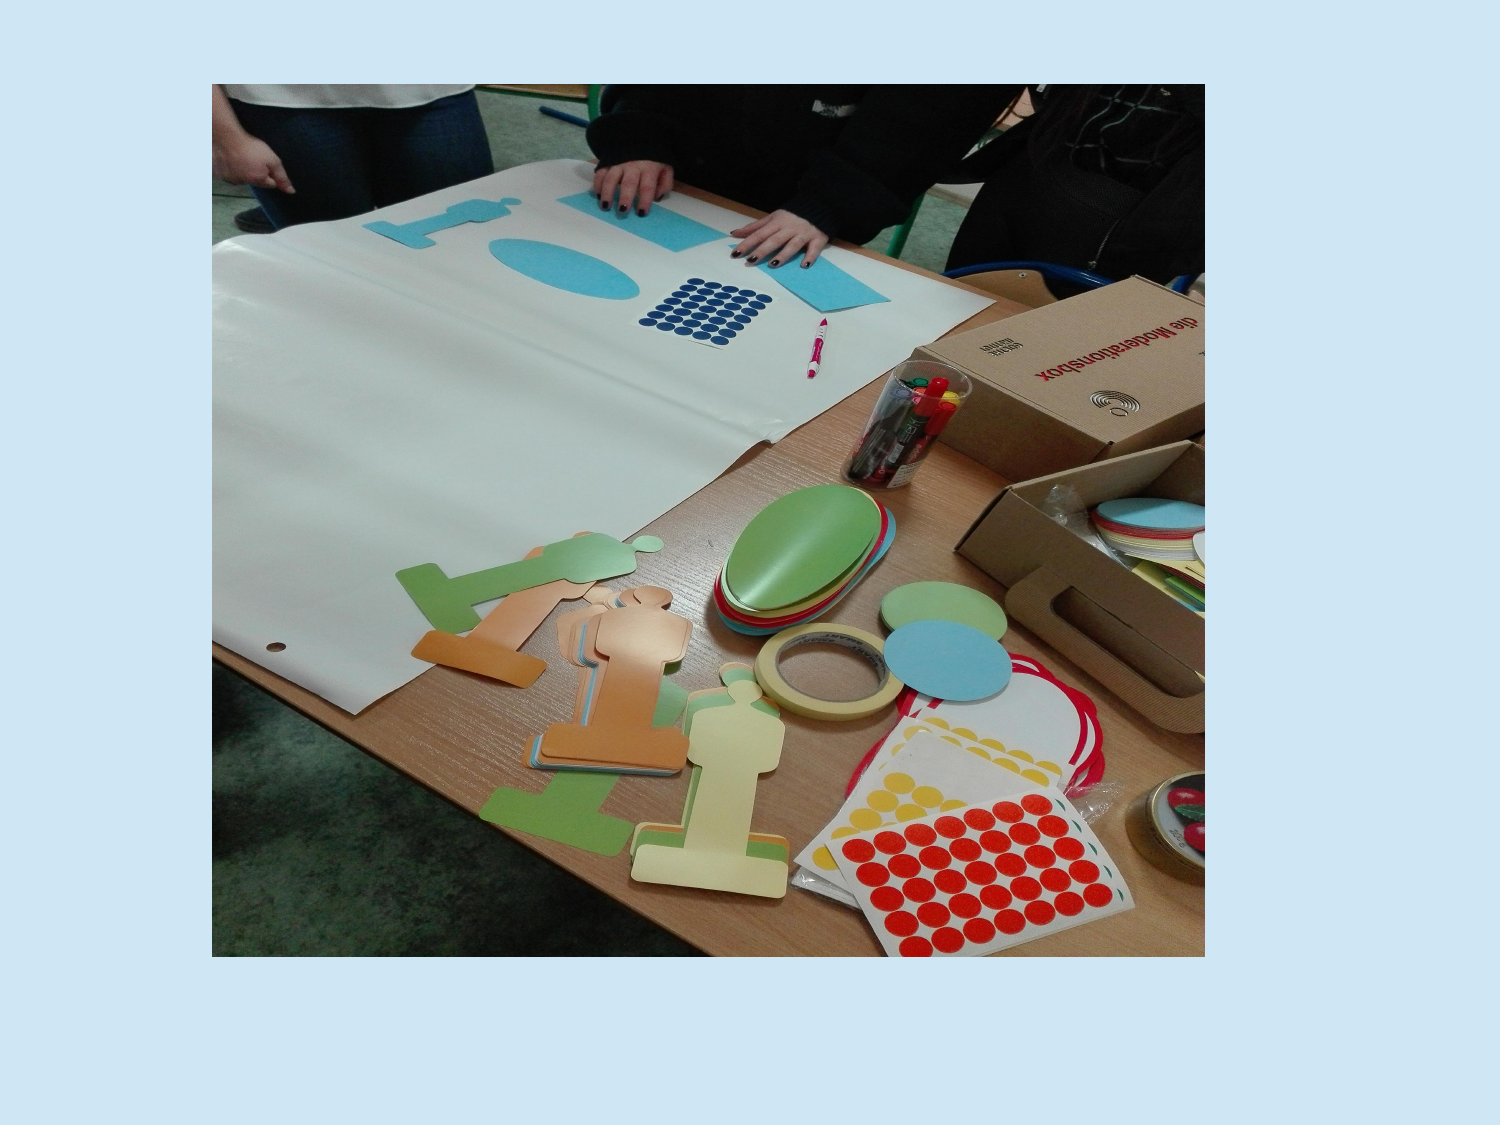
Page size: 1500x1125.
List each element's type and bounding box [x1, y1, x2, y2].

picture [212, 84, 1205, 957]
